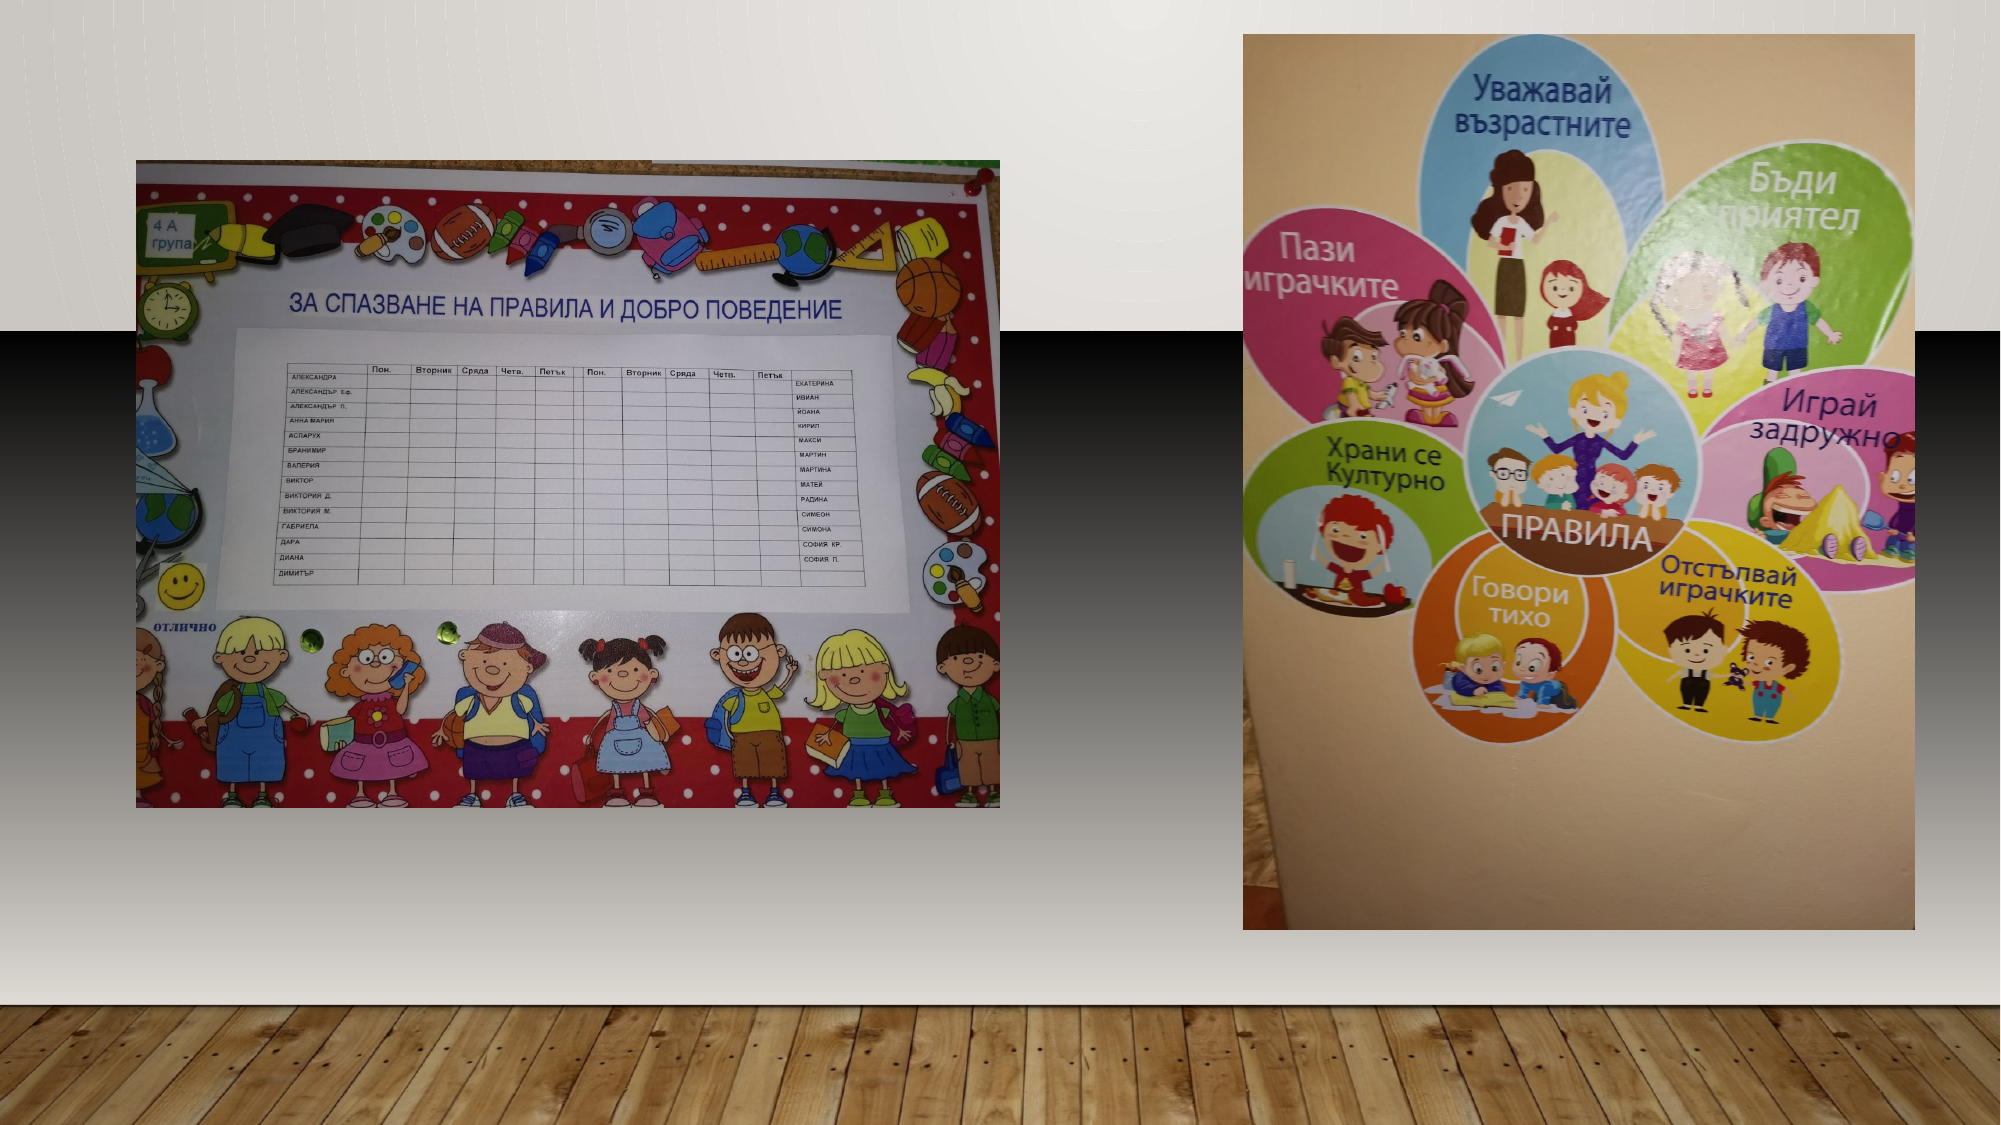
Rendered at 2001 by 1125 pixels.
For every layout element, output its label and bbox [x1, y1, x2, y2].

picture [1243, 34, 1915, 930]
picture [136, 160, 1000, 808]
